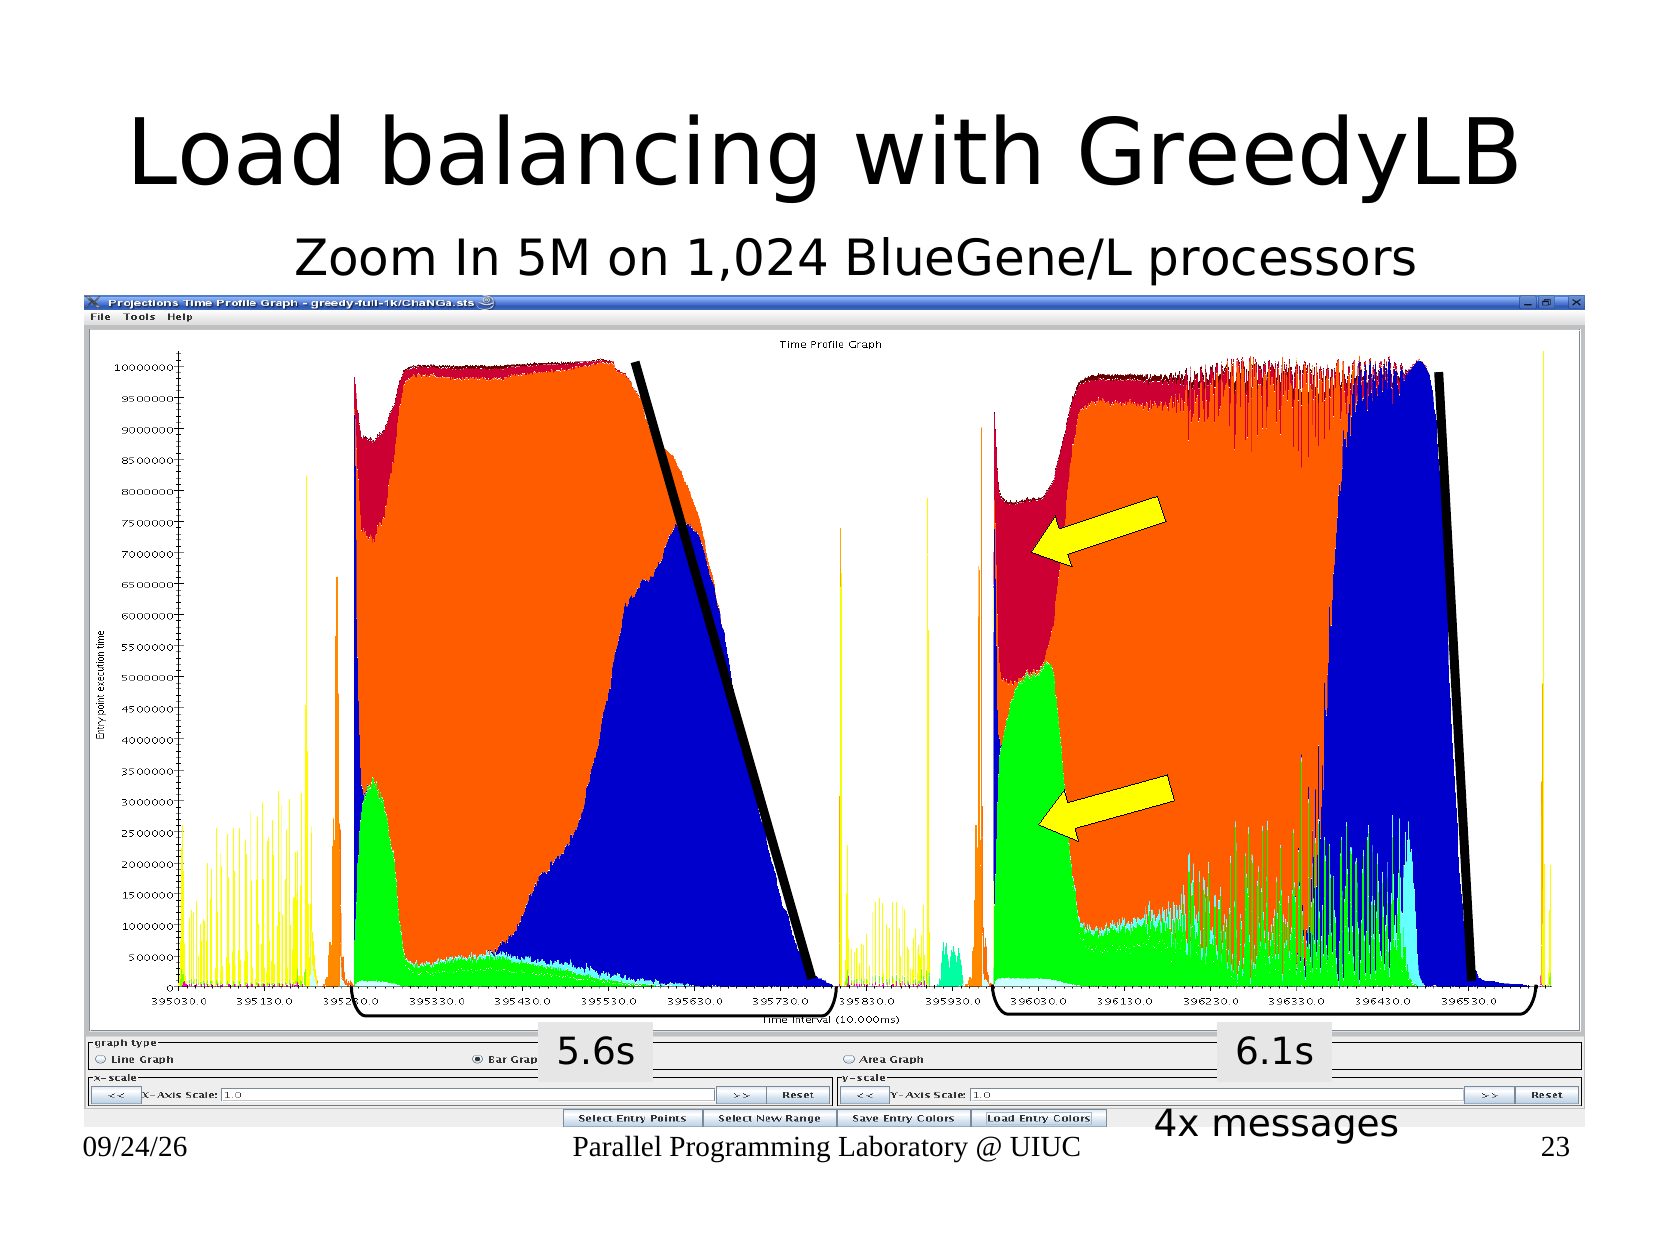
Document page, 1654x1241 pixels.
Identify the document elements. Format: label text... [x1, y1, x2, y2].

title Load balancing with GreedyLB [82, 49, 1571, 257]
text_box 6.1s [1217, 1022, 1332, 1082]
text_box 5.6s [538, 1022, 653, 1082]
text_box 4x messages [1138, 1094, 1416, 1153]
text_box [1038, 774, 1175, 842]
text_box [1031, 496, 1167, 567]
text_box Zoom In 5M on 1,024 BlueGene/L processors [279, 221, 1436, 295]
picture [84, 295, 1585, 1127]
